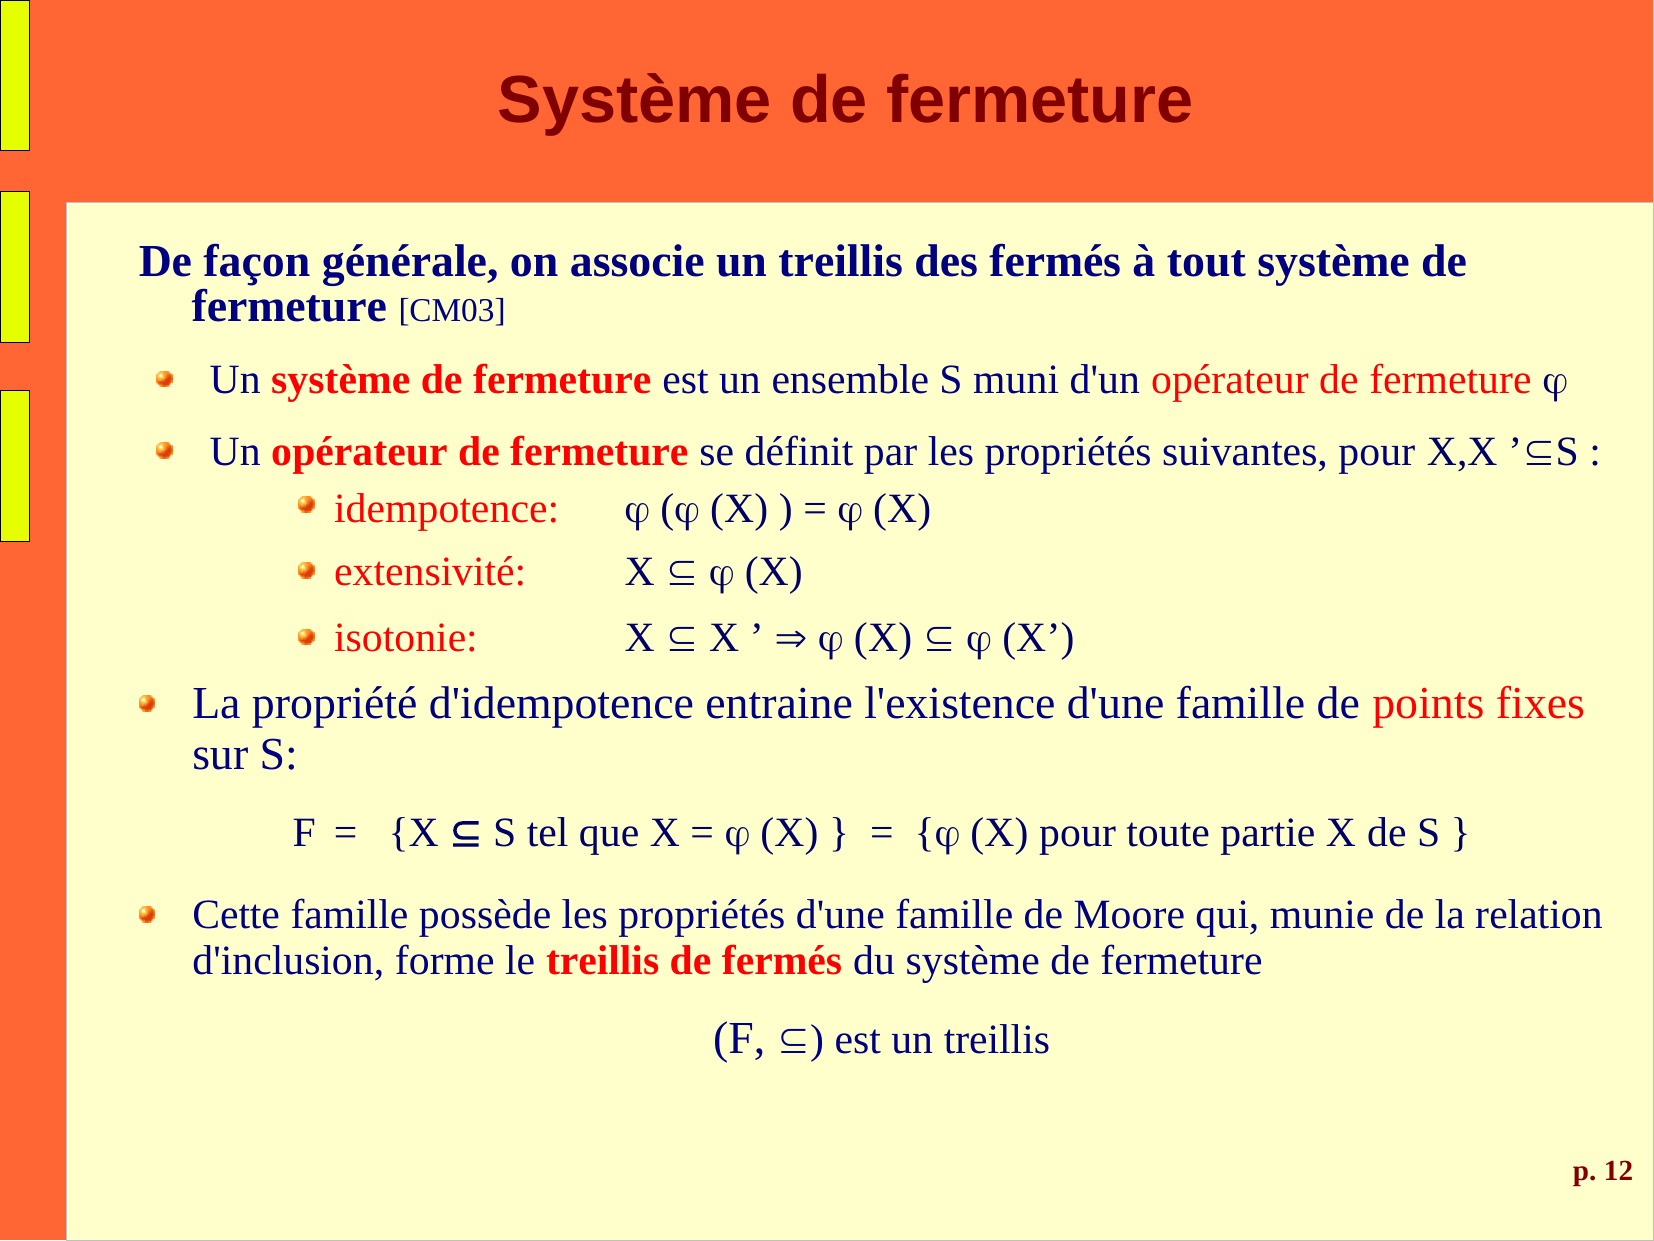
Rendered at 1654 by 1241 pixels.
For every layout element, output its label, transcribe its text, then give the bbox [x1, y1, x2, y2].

title Système de fermeture [98, 34, 1594, 166]
list De façon générale, on associe un treillis des fermés à tout système de fermeture [CM03] Un système de fermeture est un ensemble S muni d'un opérateur de fermeture  Un opérateur de fermeture se définit par les propriétés suivantes, pour X,X ’S : idempotence:  ( (X) ) =  (X) extensivité: X   (X) isotonie: X  X ’   (X)   (X’) La propriété d'idempotence entraine l'existence d'une famille de points fixes sur S: F = {X  S tel que X =  (X) } = { (X) pour toute partie X de S } Cette famille possède les propriétés d'une famille de Moore qui, munie de la relation d'inclusion, forme le treillis de fermés du système de fermeture (F, ) est un treillis [121, 239, 1625, 1127]
